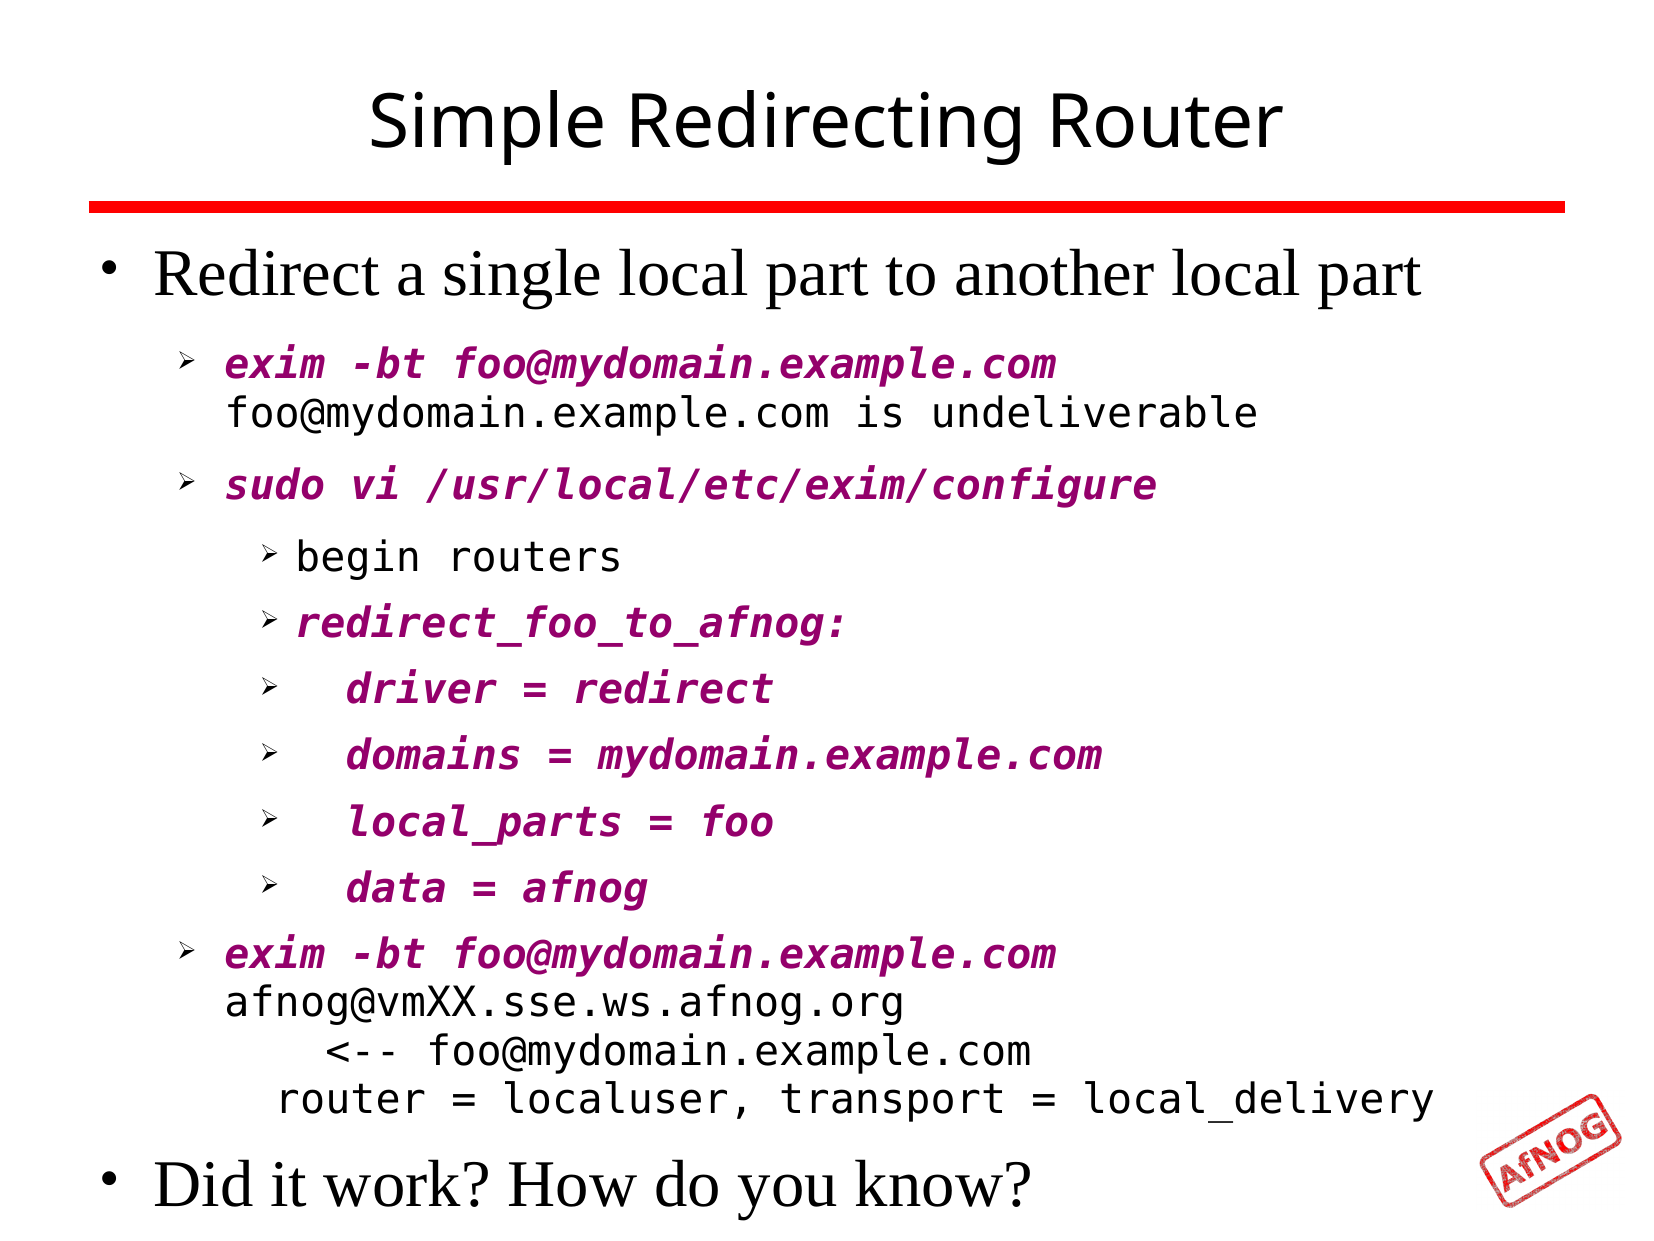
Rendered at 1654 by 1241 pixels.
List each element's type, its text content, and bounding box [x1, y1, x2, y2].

list Redirect a single local part to another local part exim -bt foo@mydomain.example.com foo@mydomain.example.com is undeliverable sudo vi /usr/local/etc/exim/configure begin routers redirect_foo_to_afnog: driver = redirect domains = mydomain.example.com local_parts = foo data = afnog exim -bt foo@mydomain.example.com afnog@vmXX.sse.ws.afnog.org <-- foo@mydomain.example.com router = localuser, transport = local_delivery Did it work? How do you know? [82, 236, 1571, 1222]
title Simple Redirecting Router [88, 29, 1565, 207]
picture [1571, 1090, 1625, 1211]
